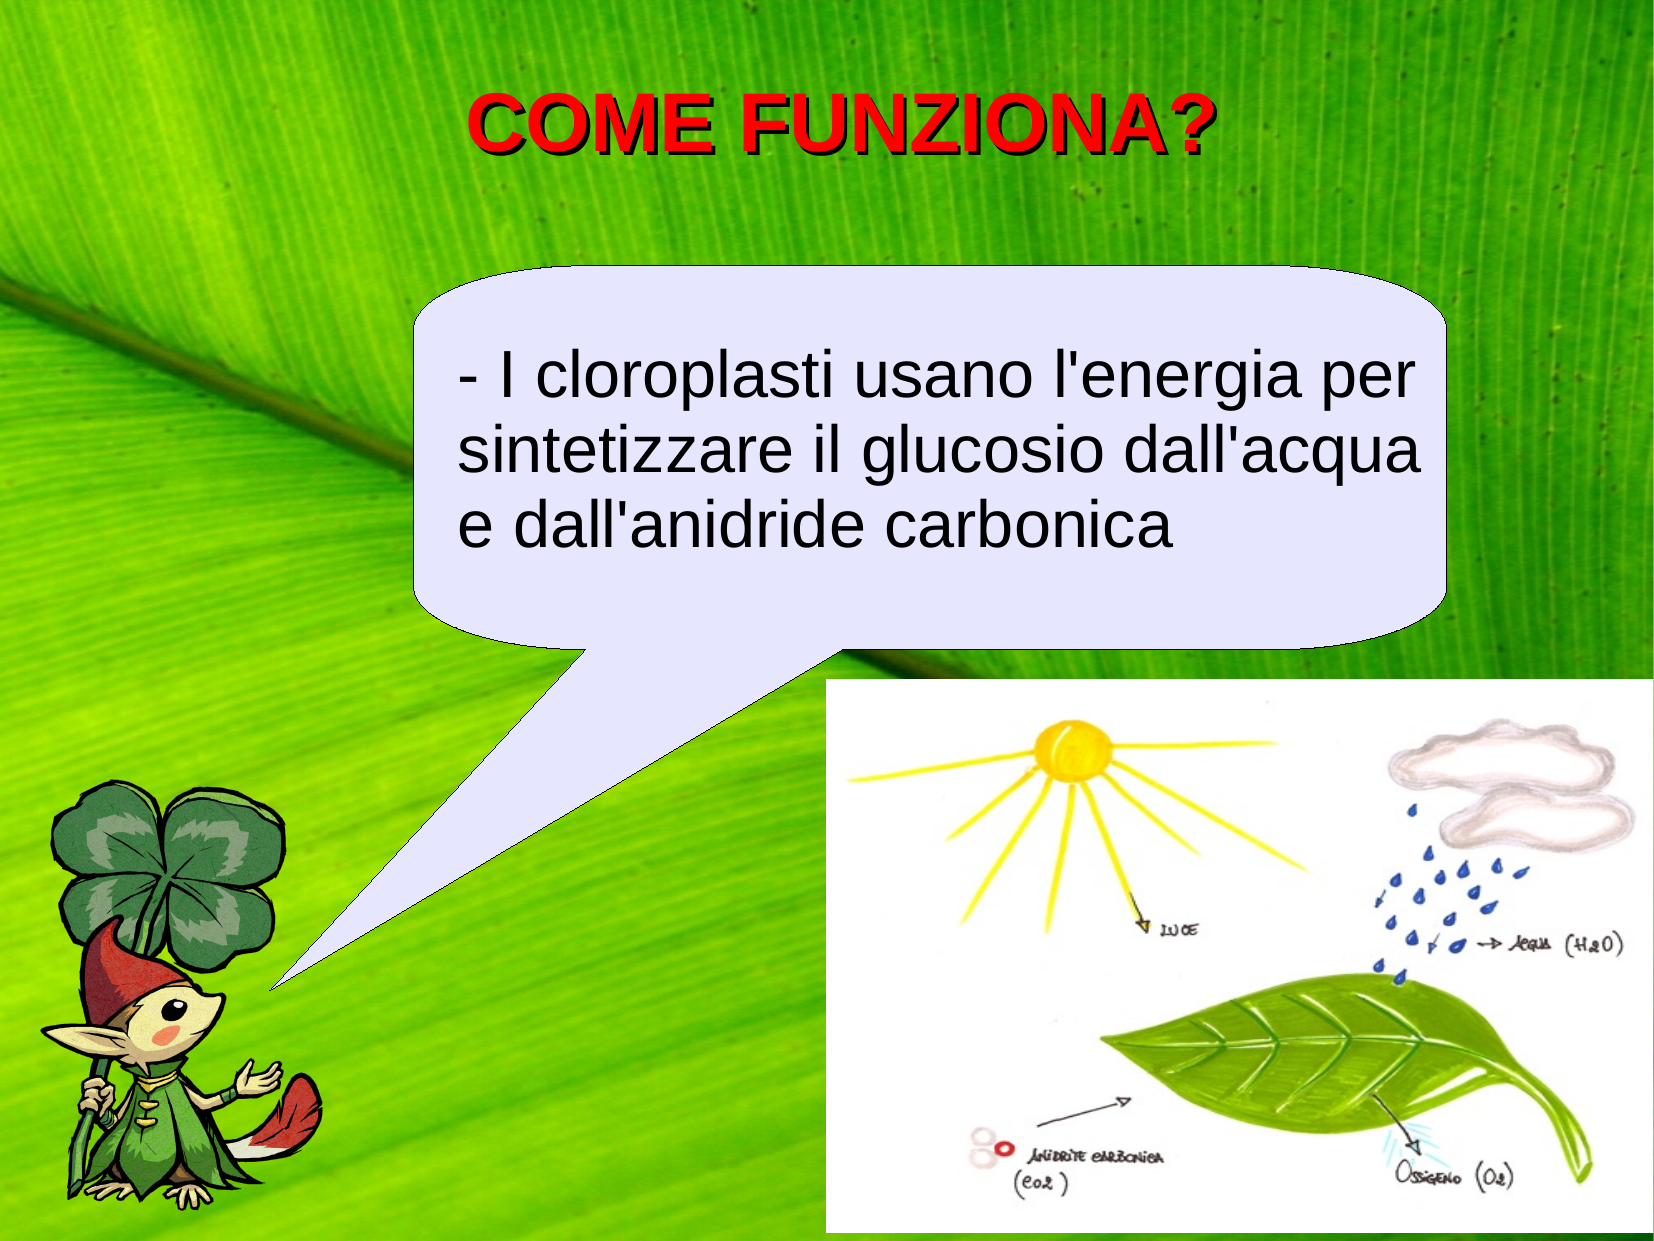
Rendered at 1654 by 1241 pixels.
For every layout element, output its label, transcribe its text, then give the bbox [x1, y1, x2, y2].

text_box COME FUNZIONA? [148, 69, 1537, 178]
text_box - I cloroplasti usano l'energia per sintetizzare il glucosio dall'acqua e dall'anidride carbonica [442, 329, 1447, 569]
picture [0, 0, 1654, 1241]
text_box [269, 265, 1447, 991]
